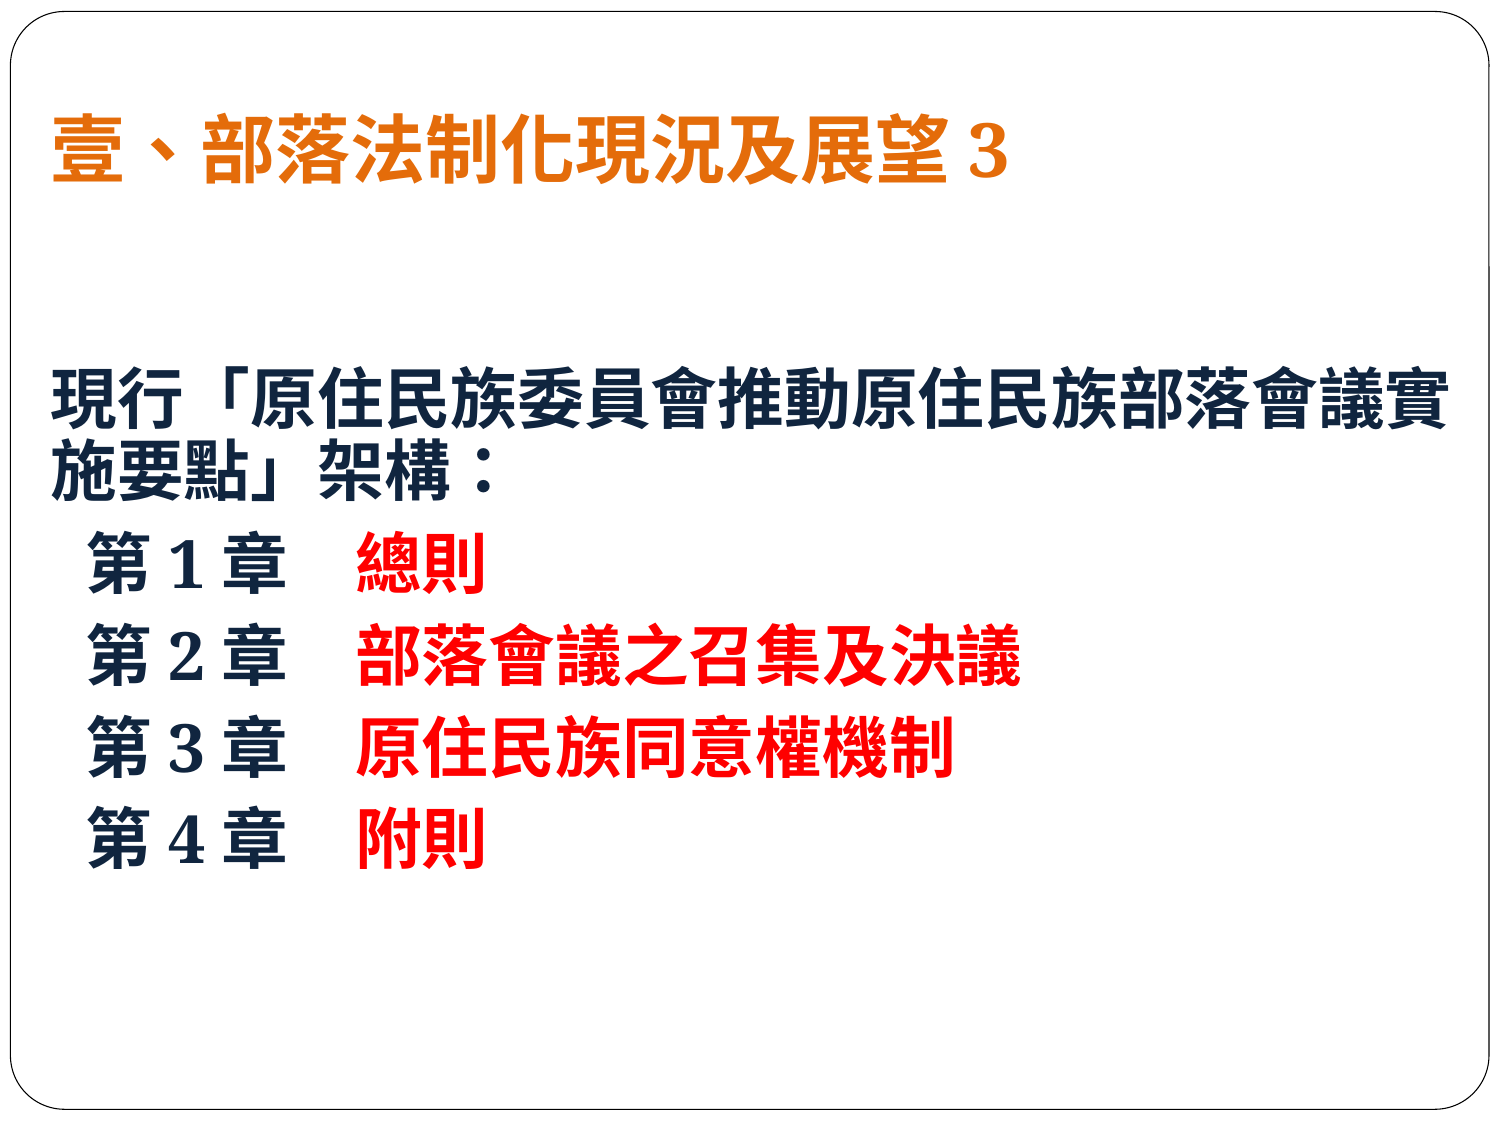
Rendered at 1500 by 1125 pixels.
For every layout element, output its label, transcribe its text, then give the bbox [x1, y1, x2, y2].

text_box 壹、部落法制化現況及展望3 [42, 66, 1446, 208]
text_box 現行「原住民族委員會推動原住民族部落會議實施要點」架構： 第1章 總則 第2章 部落會議之召集及決議 第3章 原住民族同意權機制 第4章 附則 [42, 208, 1471, 1035]
